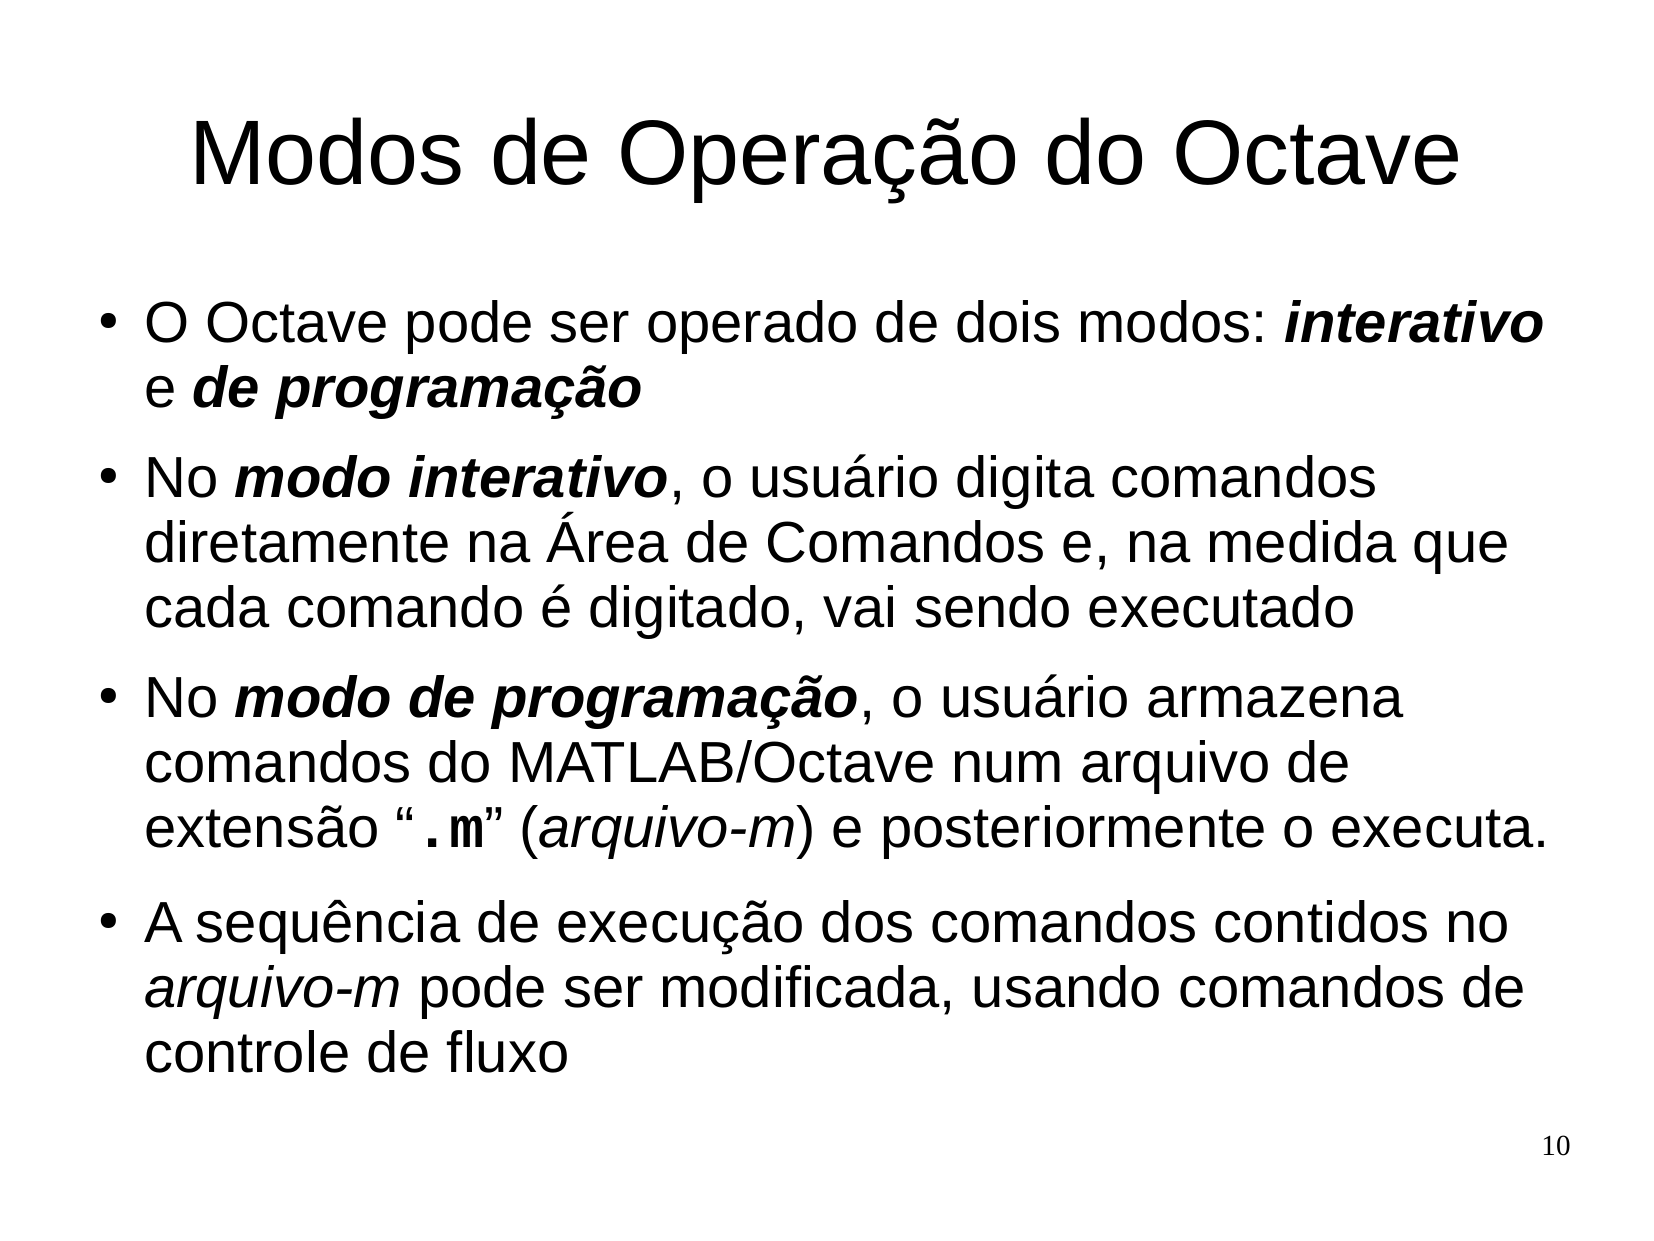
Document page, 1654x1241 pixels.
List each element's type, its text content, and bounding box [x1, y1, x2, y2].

title Modos de Operação do Octave [82, 49, 1571, 257]
list O Octave pode ser operado de dois modos: interativo e de programação No modo interativo, o usuário digita comandos diretamente na Área de Comandos e, na medida que cada comando é digitado, vai sendo executado No modo de programação, o usuário armazena comandos do MATLAB/Octave num arquivo de extensão “.m” (arquivo-m) e posteriormente o executa. A sequência de execução dos comandos contidos no arquivo-m pode ser modificada, usando comandos de controle de fluxo [82, 290, 1571, 1146]
